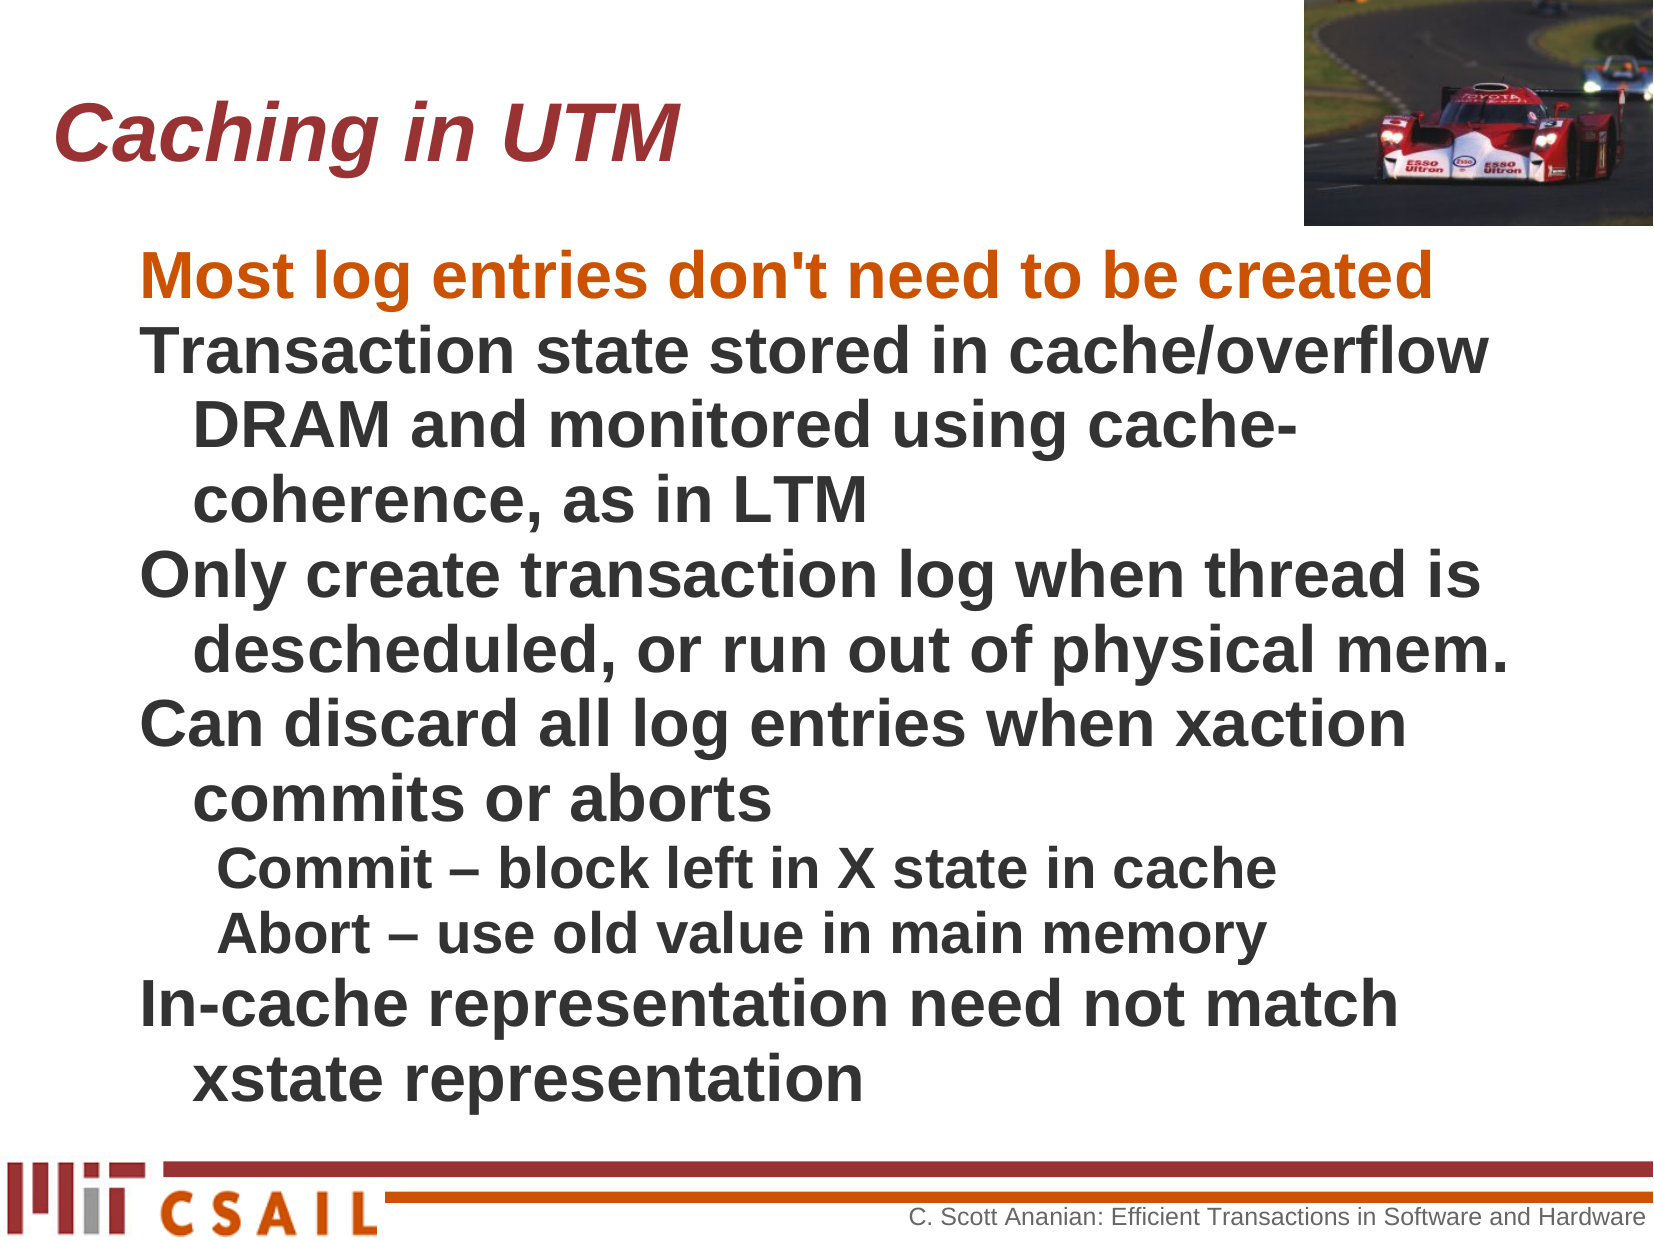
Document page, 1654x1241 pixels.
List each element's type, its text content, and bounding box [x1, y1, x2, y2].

picture [1304, 0, 1653, 226]
list Most log entries don't need to be created Transaction state stored in cache/overflow DRAM and monitored using cache-coherence, as in LTM Only create transaction log when thread is descheduled, or run out of physical mem. Can discard all log entries when xaction commits or aborts Commit – block left in X state in cache Abort – use old value in main memory In-cache representation need not match xstate representation [121, 237, 1561, 1133]
title Caching in UTM [52, 28, 1601, 237]
picture [0, 1155, 377, 1237]
